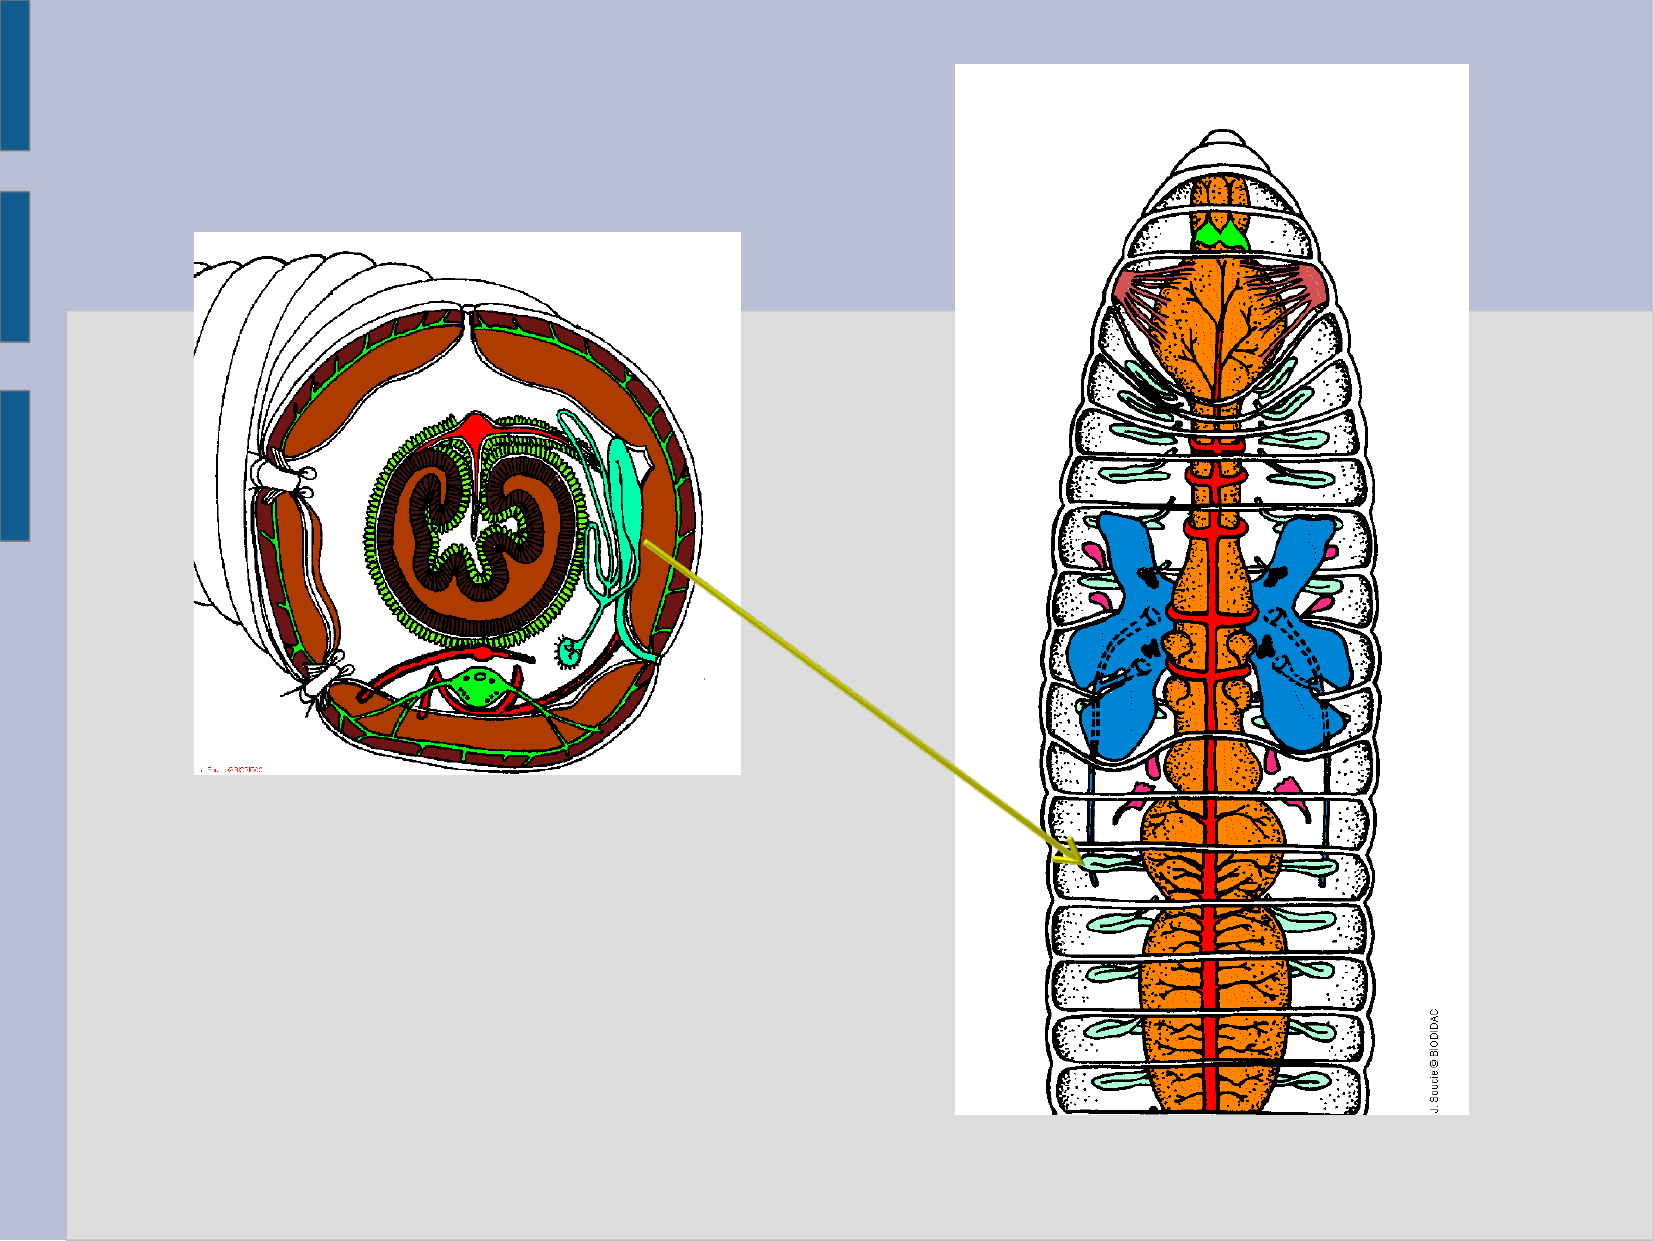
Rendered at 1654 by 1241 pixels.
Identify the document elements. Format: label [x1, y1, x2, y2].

picture [193, 64, 1469, 1115]
